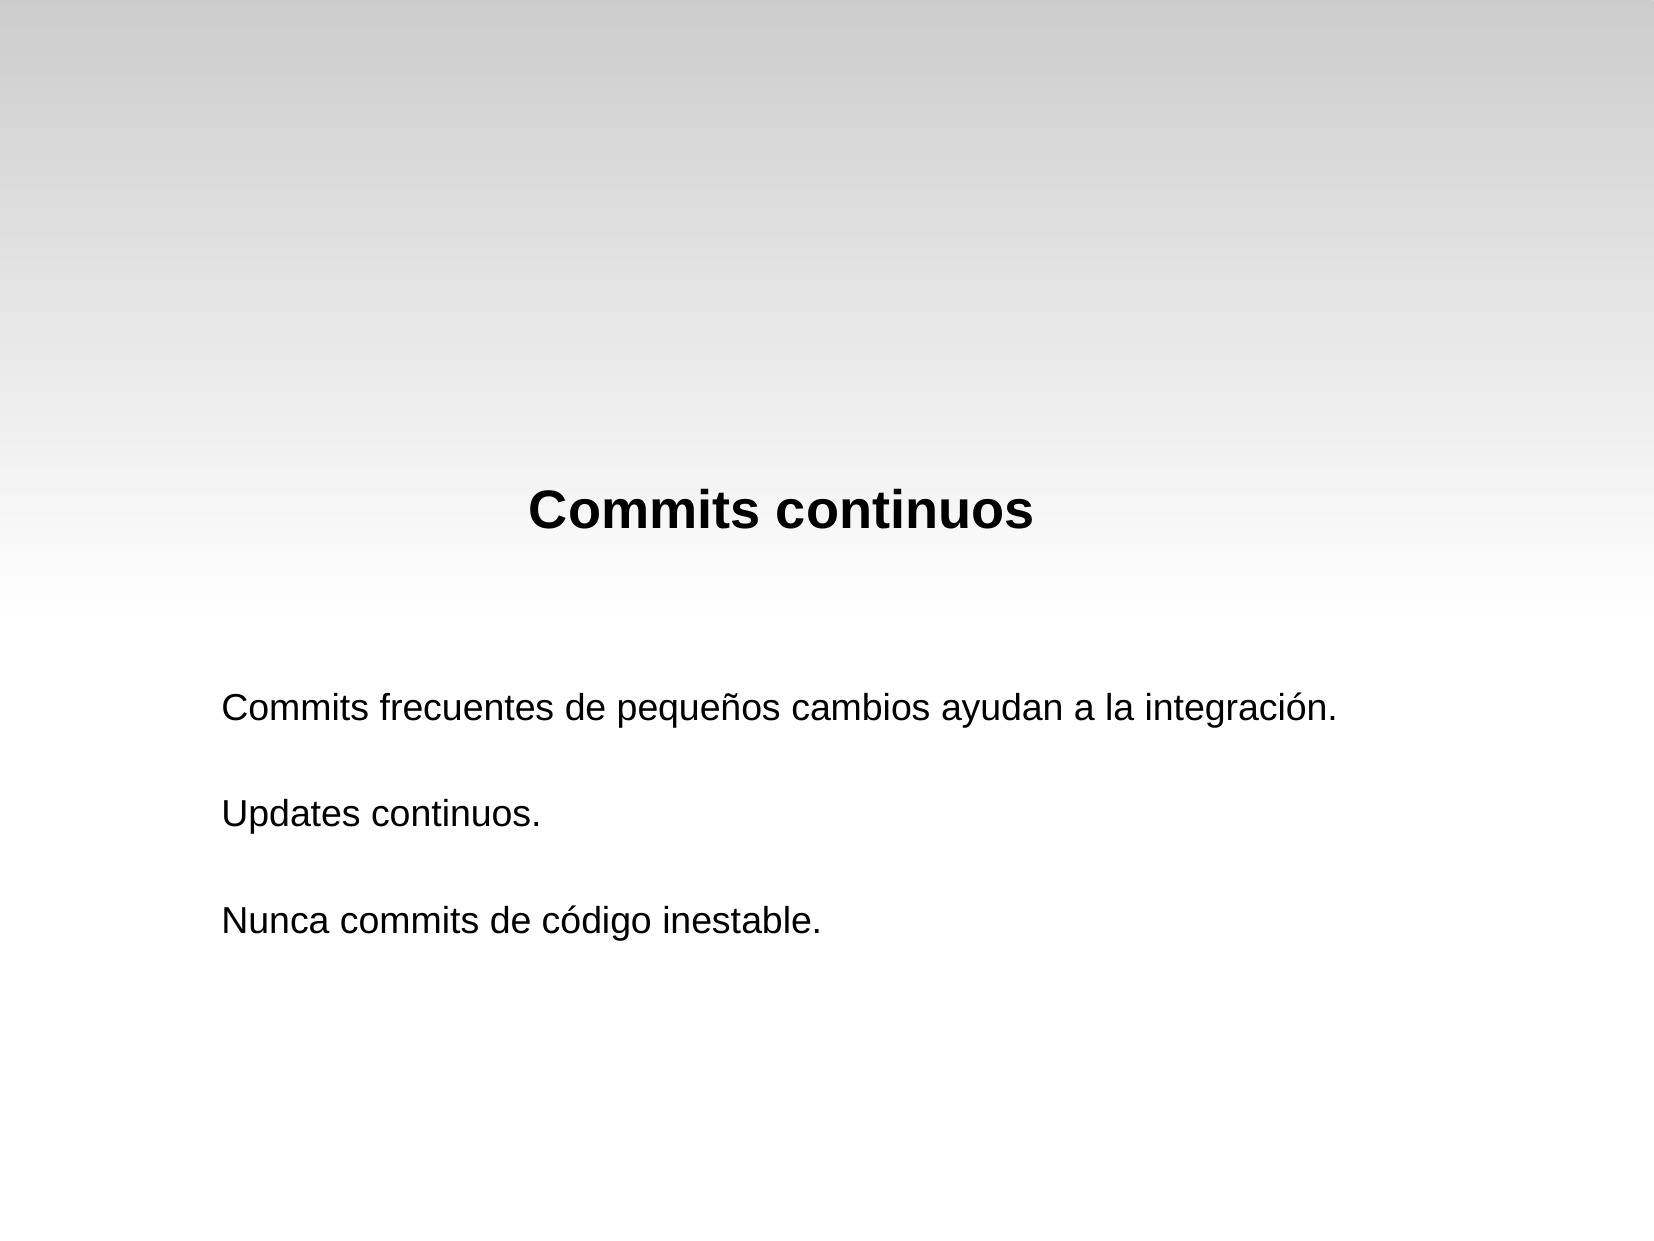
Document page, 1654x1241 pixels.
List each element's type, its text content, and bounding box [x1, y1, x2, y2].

text_box Commits continuos [236, 472, 1329, 621]
text_box Nunca commits de código inestable. [206, 891, 1418, 949]
text_box Commits frecuentes de pequeños cambios ayudan a la integración. [206, 679, 1418, 736]
text_box Updates continuos. [206, 785, 1418, 843]
